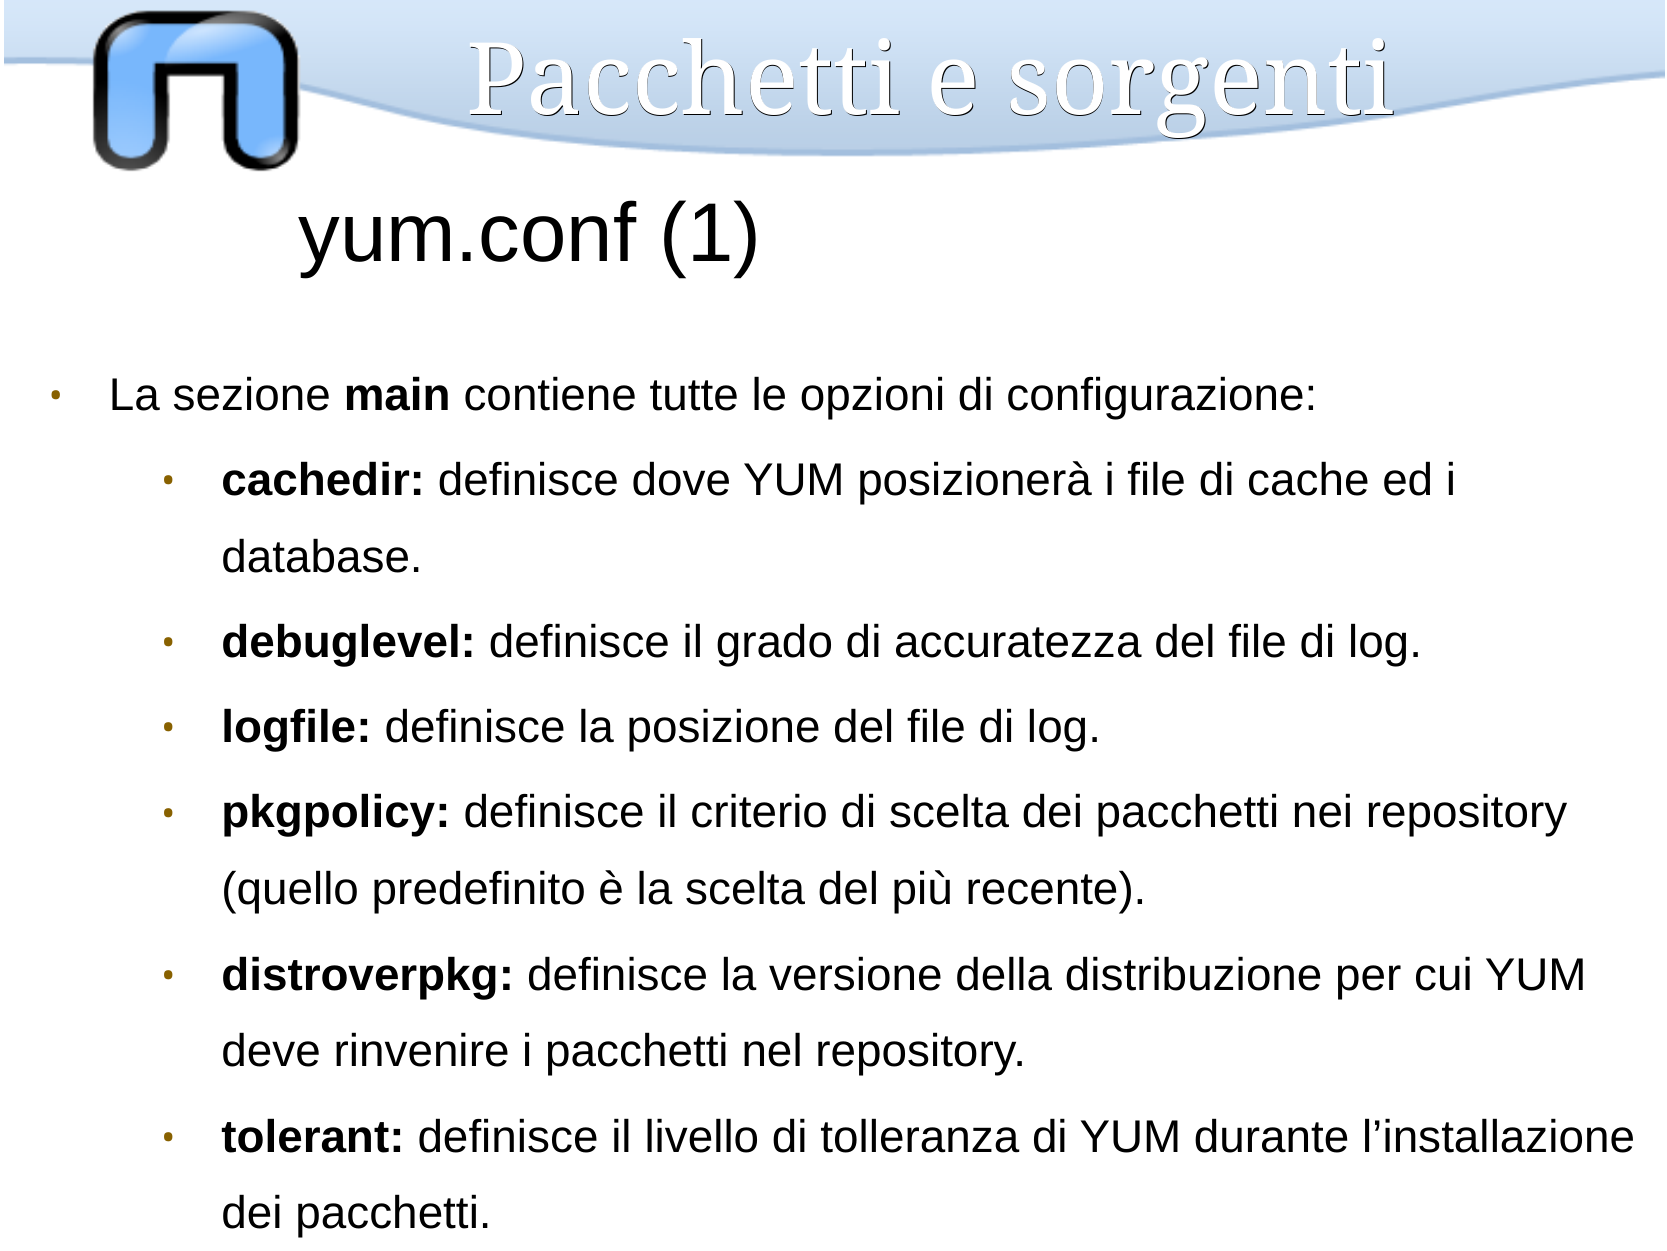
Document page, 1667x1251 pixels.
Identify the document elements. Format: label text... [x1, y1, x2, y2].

text_box Pacchetti e sorgenti [373, 0, 1497, 159]
list La sezione main contiene tutte le opzioni di configurazione: cachedir: definisce dove YUM posizionerà i file di cache ed i database. debuglevel: definisce il grado di accuratezza del file di log. logfile: definisce la posizione del file di log. pkgpolicy: definisce il criterio di scelta dei pacchetti nei repository (quello predefinito è la scelta del più recente). distroverpkg: definisce la versione della distribuzione per cui YUM deve rinvenire i pacchetti nel repository. tolerant: definisce il livello di tolleranza di YUM durante l’installazione dei pacchetti. [0, 335, 1667, 1251]
picture [0, 0, 1667, 335]
title yum.conf (1) [283, 157, 1409, 308]
